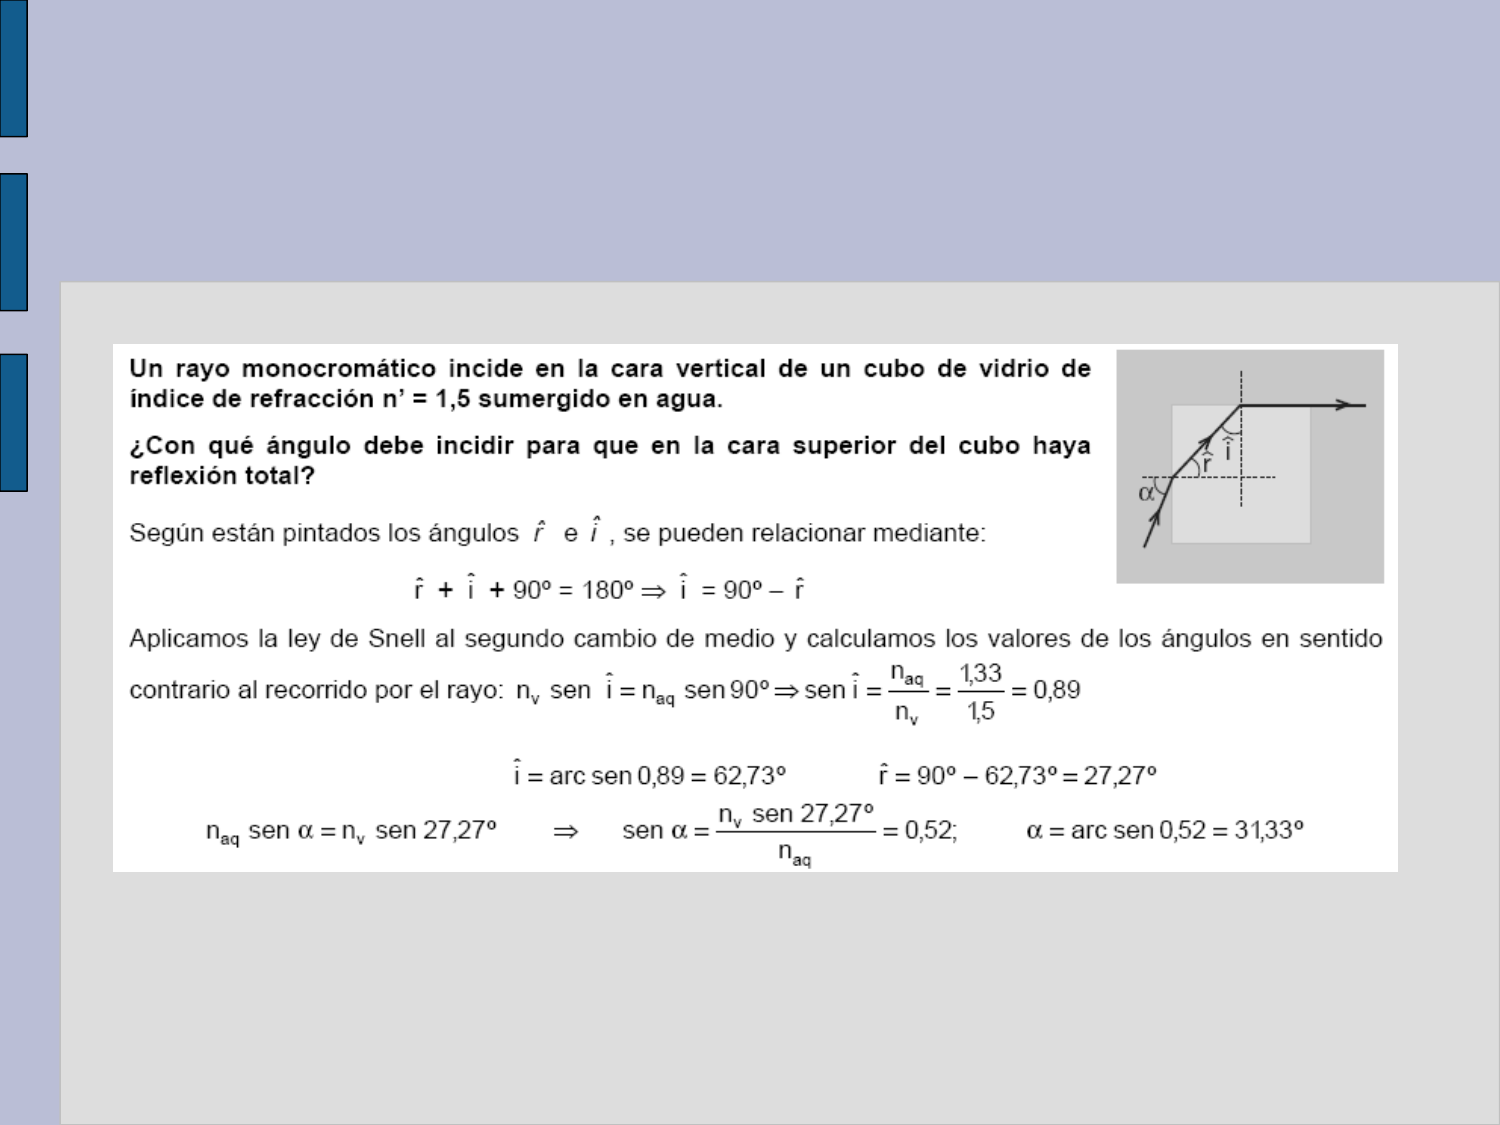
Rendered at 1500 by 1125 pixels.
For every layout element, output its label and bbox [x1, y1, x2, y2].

picture [113, 344, 1398, 872]
